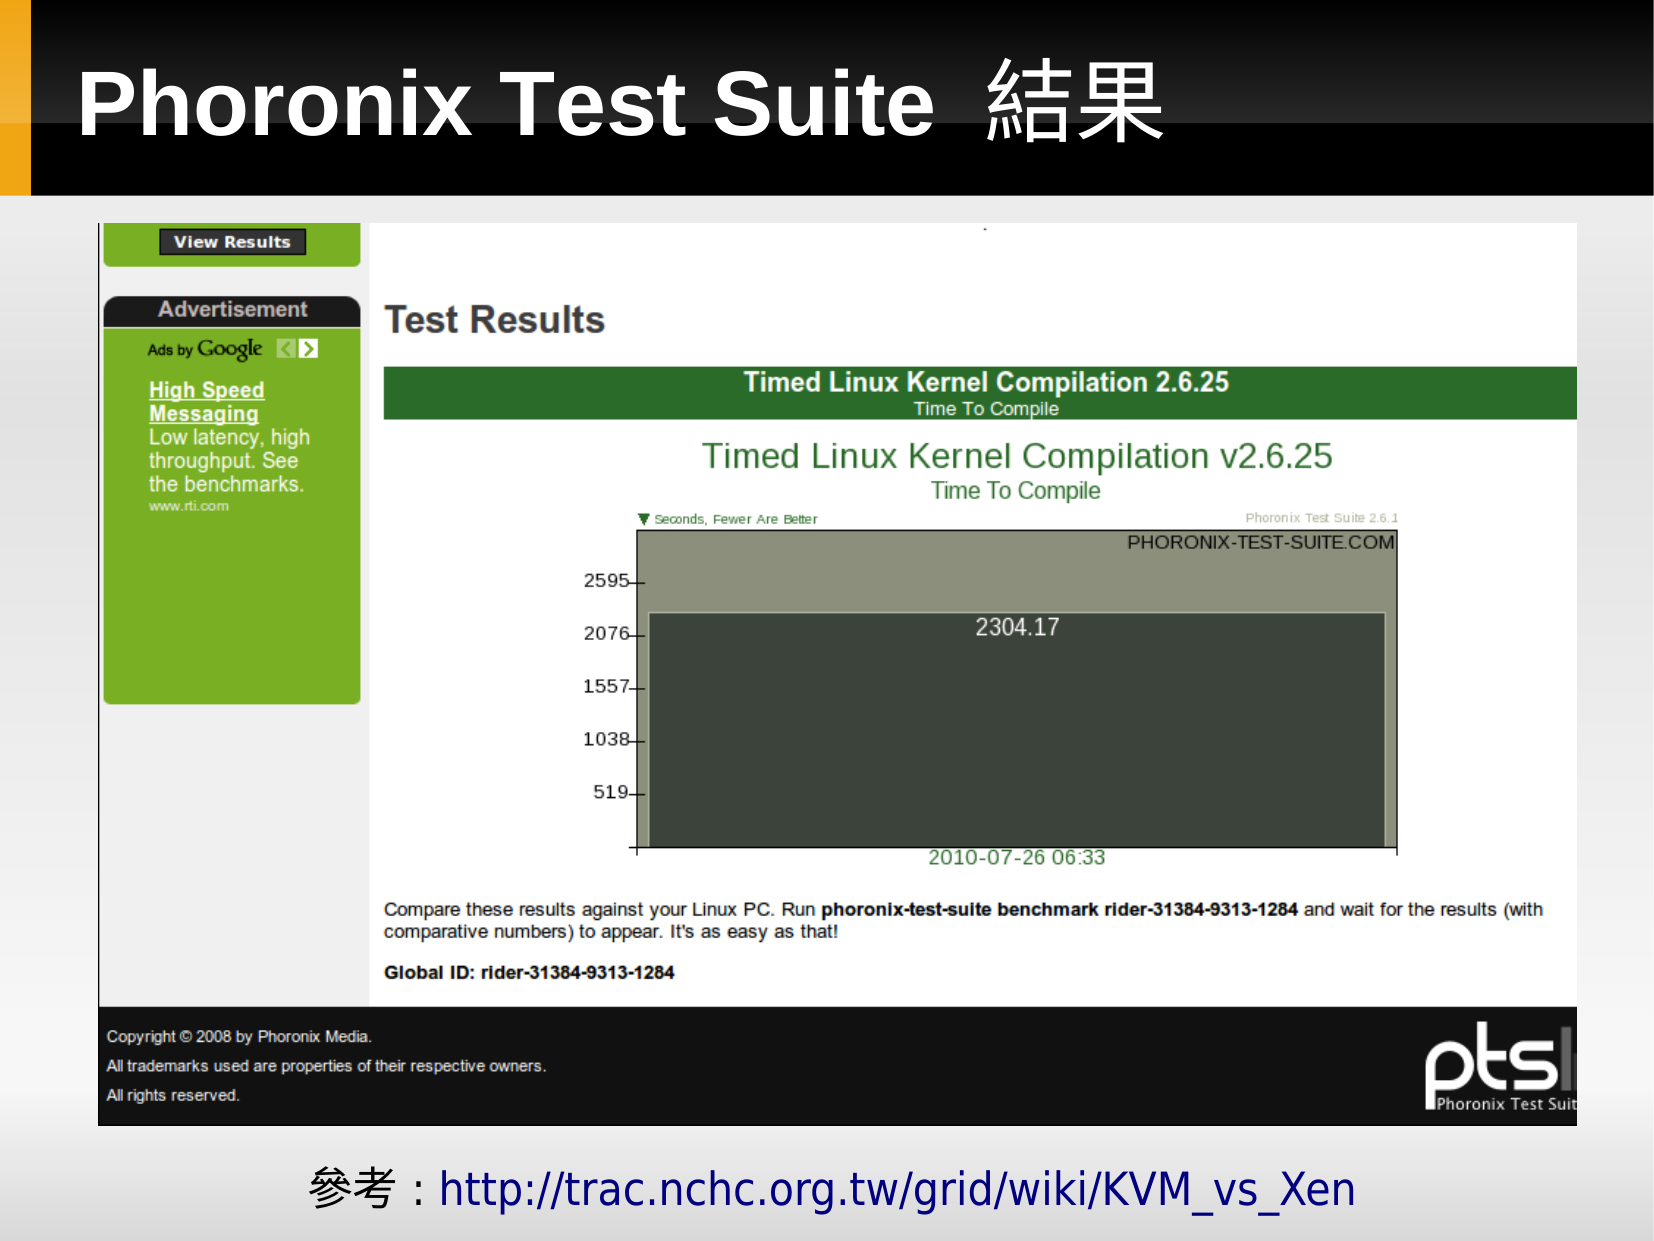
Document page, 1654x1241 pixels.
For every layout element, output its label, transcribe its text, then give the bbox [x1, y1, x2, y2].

picture [0, 0, 1654, 1241]
text_box 參考: http://trac.nchc.org.tw/grid/wiki/KVM_vs_Xen [292, 1145, 1385, 1221]
title Phoronix Test Suite 結果 [76, 0, 1565, 208]
